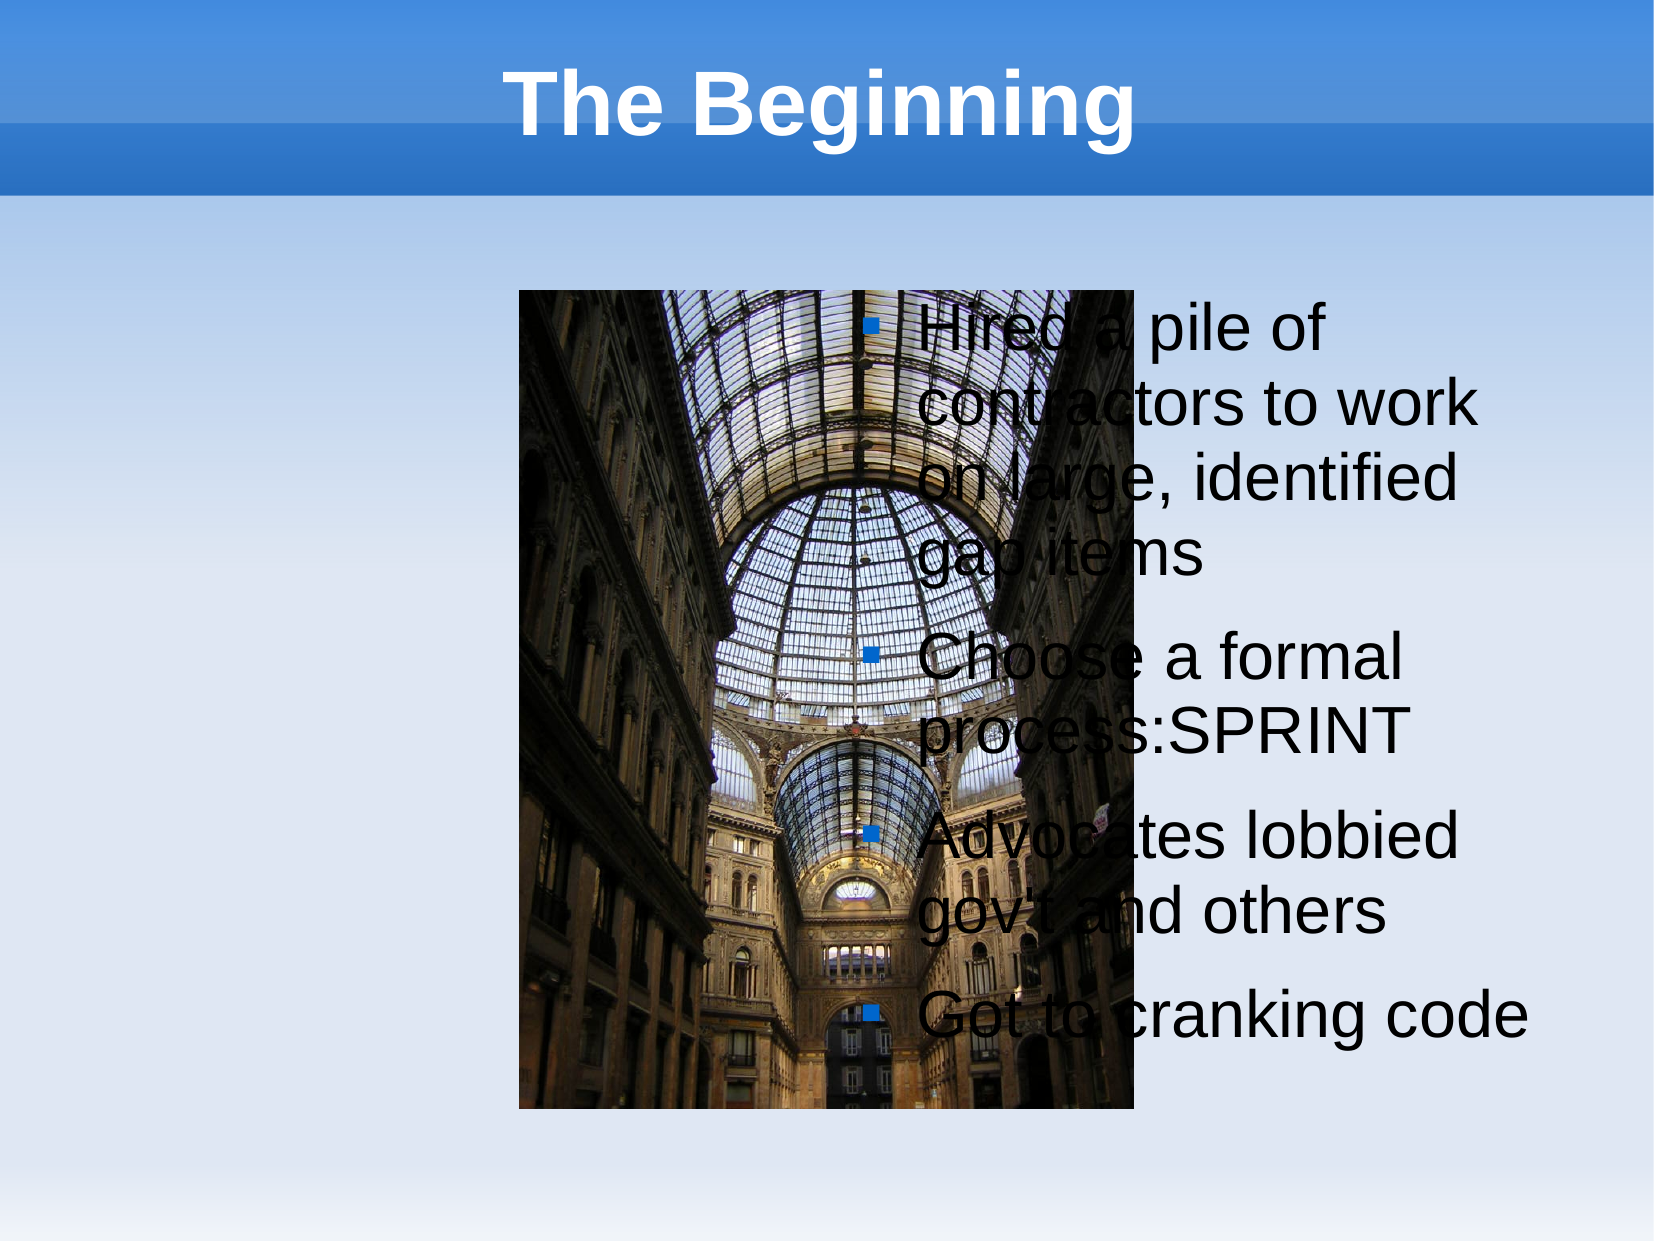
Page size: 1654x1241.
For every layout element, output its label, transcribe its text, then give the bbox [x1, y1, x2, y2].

list Hired a pile of contractors to work on large, identified gap items Choose a formal process:SPRINT Advocates lobbied gov't and others Got to cranking code [845, 290, 1572, 1094]
picture [0, 0, 1654, 1241]
title The Beginning [76, 7, 1565, 200]
